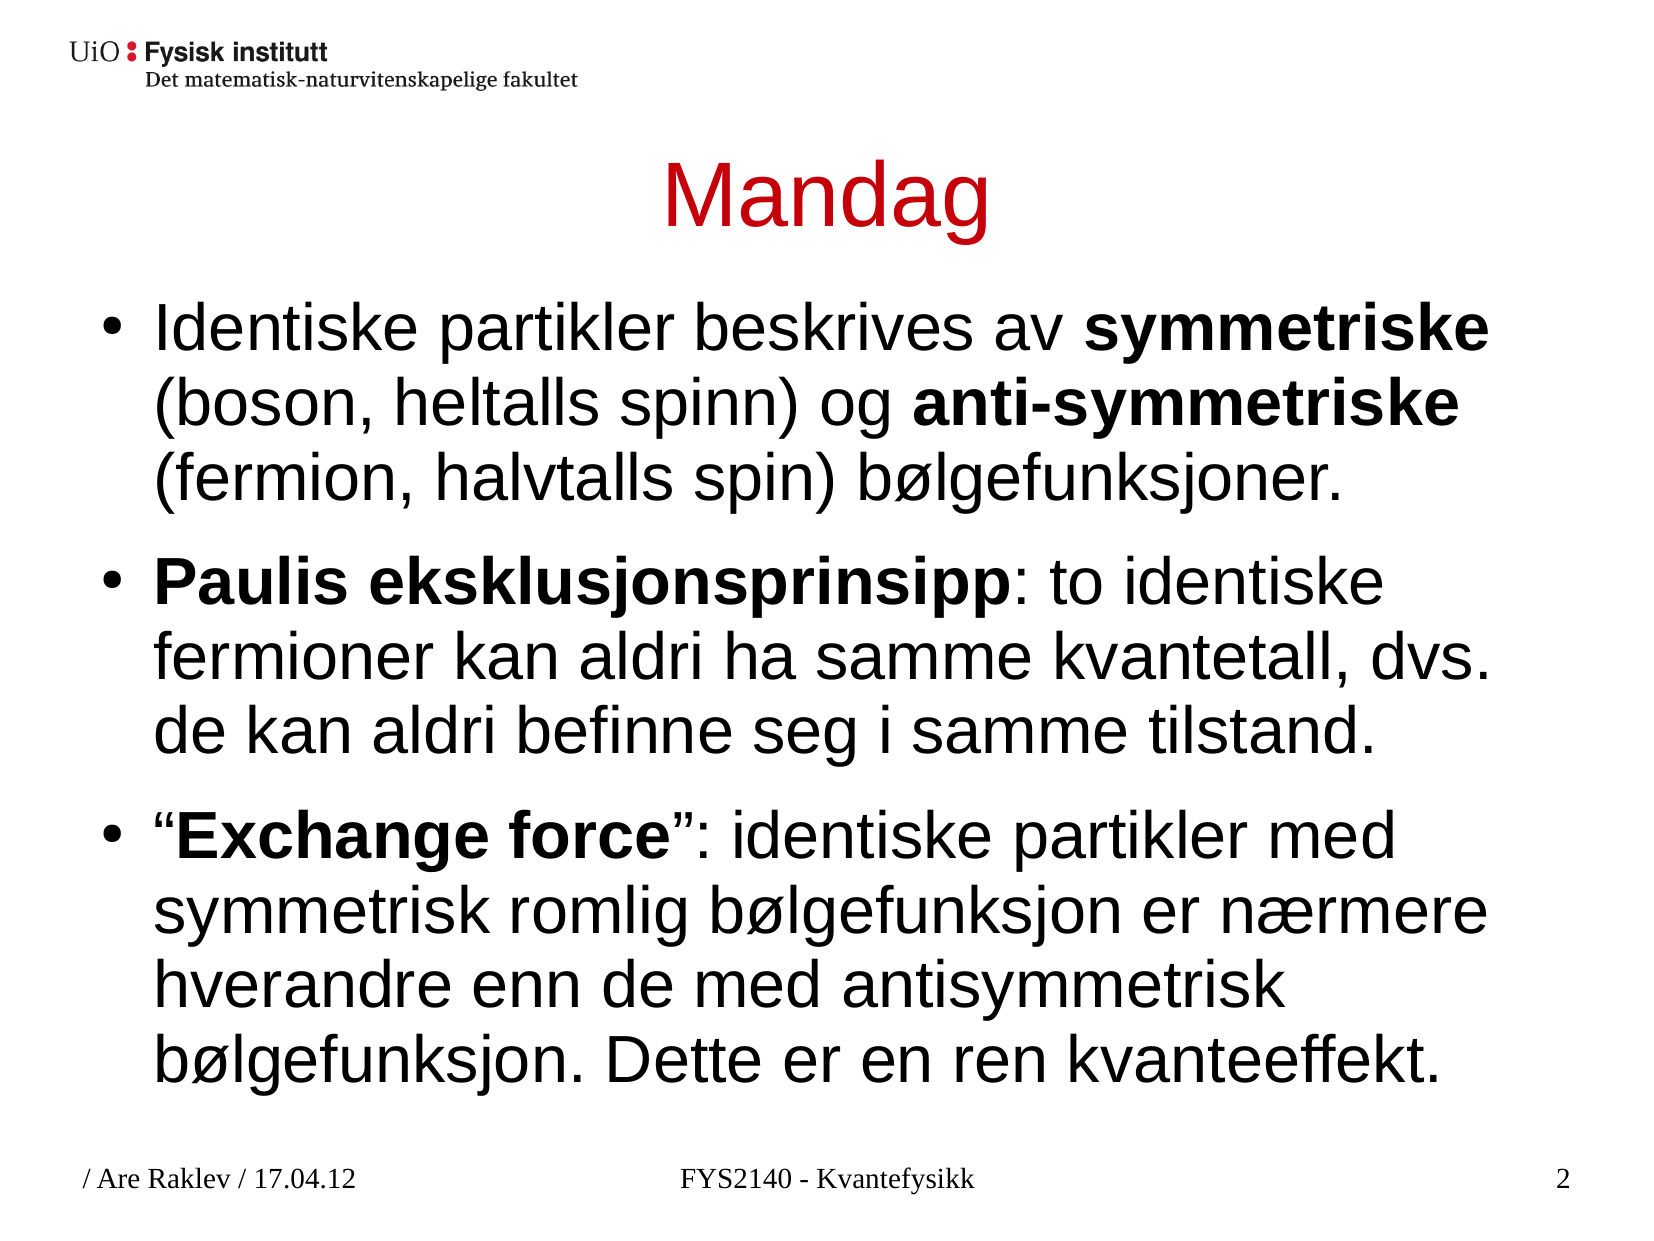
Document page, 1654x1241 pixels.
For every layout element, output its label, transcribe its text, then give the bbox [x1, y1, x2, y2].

title Mandag [82, 90, 1571, 298]
picture [68, 37, 581, 93]
list Identiske partikler beskrives av symmetriske (boson, heltalls spinn) og anti-symmetriske (fermion, halvtalls spin) bølgefunksjoner. Paulis eksklusjonsprinsipp: to identiske fermioner kan aldri ha samme kvantetall, dvs. de kan aldri befinne seg i samme tilstand. “Exchange force”: identiske partikler med symmetrisk romlig bølgefunksjon er nærmere hverandre enn de med antisymmetrisk bølgefunksjon. Dette er en ren kvanteeffekt. [82, 290, 1538, 1095]
